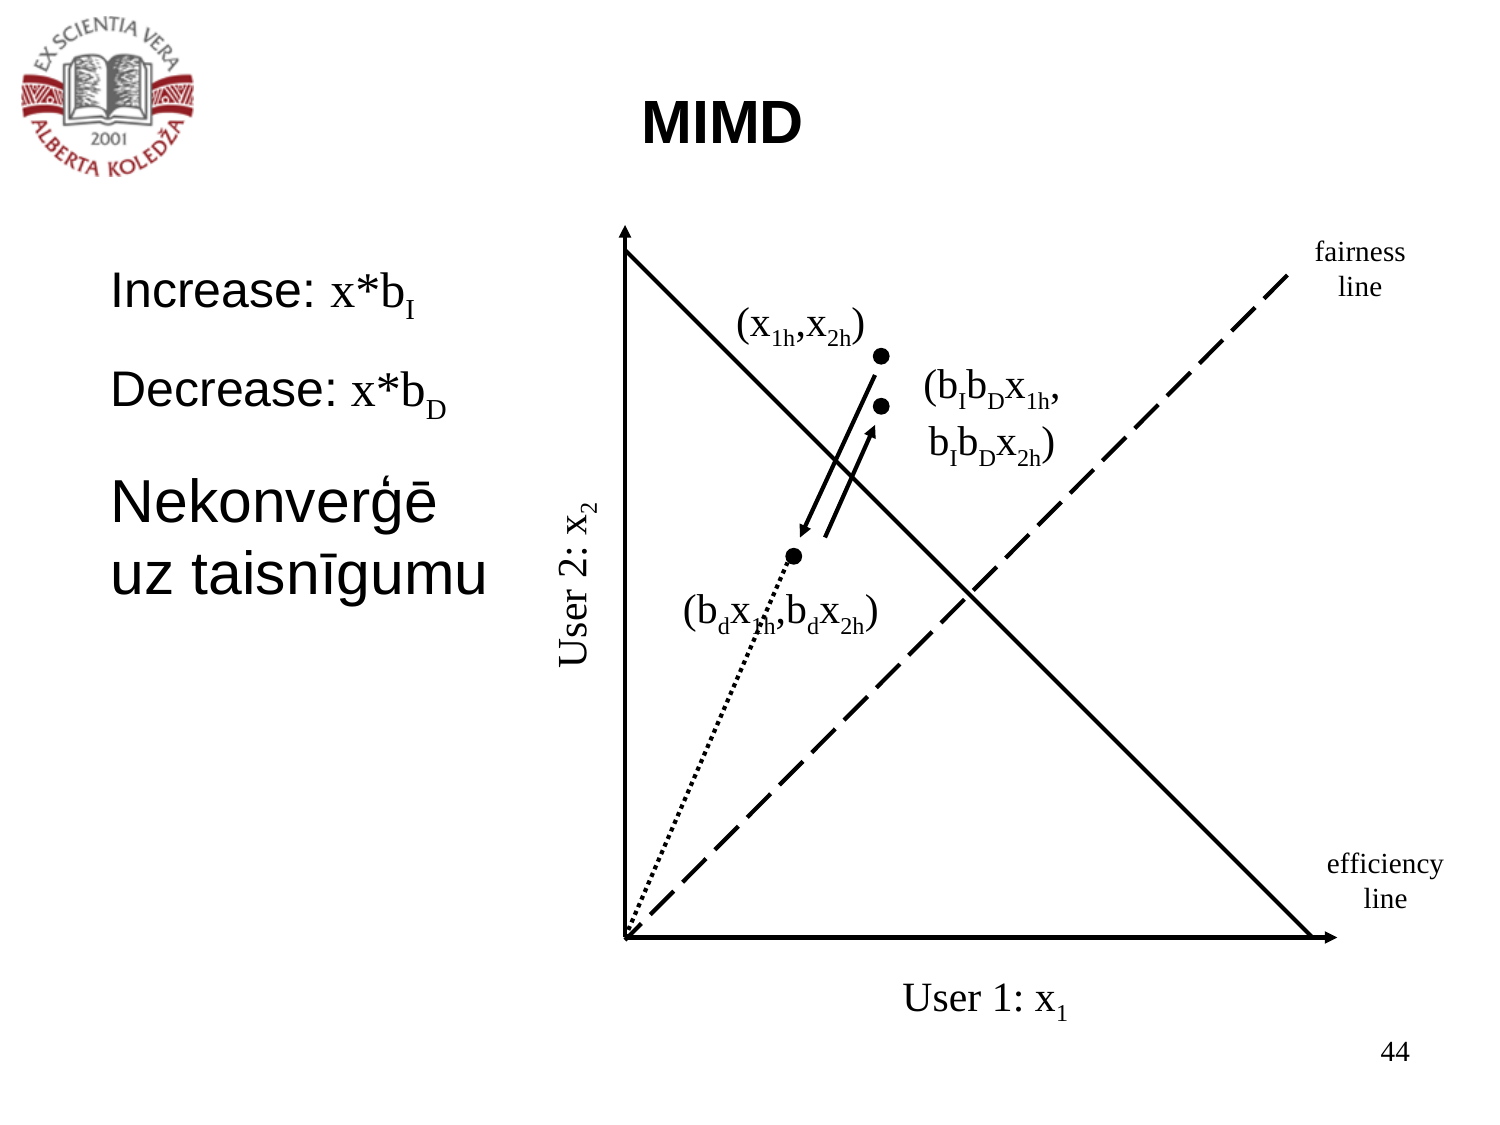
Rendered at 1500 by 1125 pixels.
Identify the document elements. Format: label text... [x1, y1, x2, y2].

list Increase: x*bI Decrease: x*bD Nekonverģē uz taisnīgumu [24, 249, 506, 974]
text_box User 1: x1 [887, 962, 1084, 1034]
title MIMD [50, 62, 1374, 175]
picture [21, 16, 194, 177]
text_box fairness line [1299, 224, 1421, 310]
text_box (x1h,x2h) [721, 287, 881, 359]
text_box [874, 399, 888, 413]
text_box [787, 549, 801, 563]
text_box (bdx1h,bdx2h) [668, 575, 894, 647]
text_box User 2: x2 [537, 487, 610, 684]
text_box efficiency line [1312, 837, 1460, 923]
text_box (bIbDx1h, bIbDx2h) [908, 349, 1076, 479]
text_box <skaitlis> [1074, 1025, 1426, 1101]
text_box [874, 349, 888, 363]
